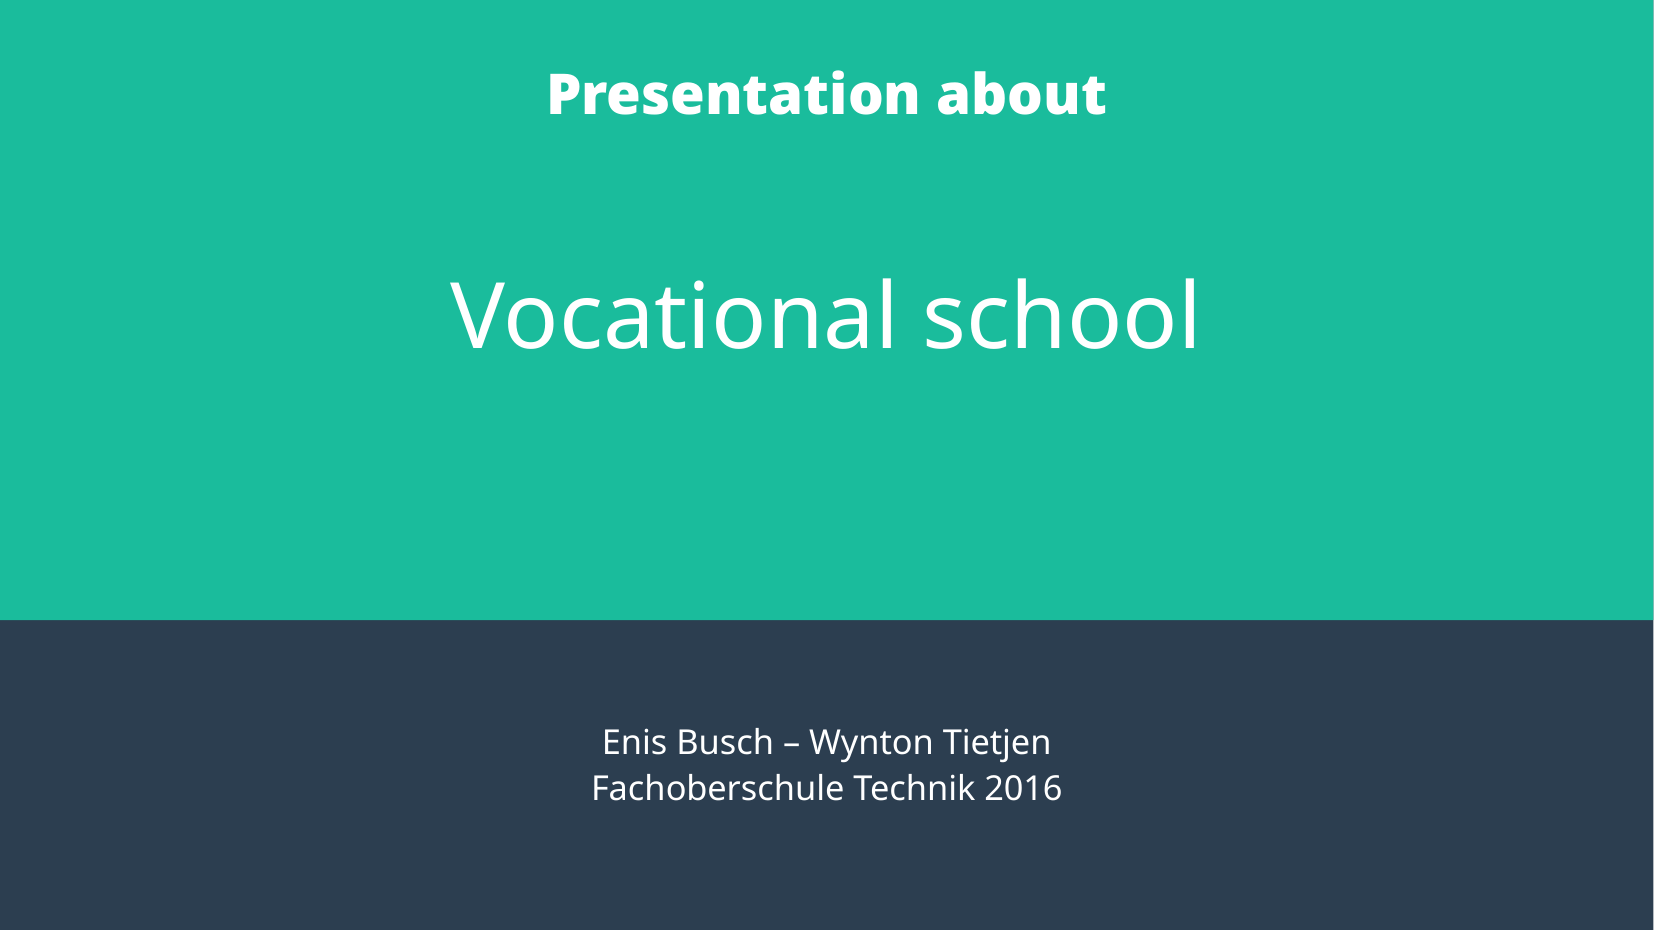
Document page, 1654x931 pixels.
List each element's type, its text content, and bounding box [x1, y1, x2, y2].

subtitle Enis Busch – Wynton Tietjen Fachoberschule Technik 2016 [59, 642, 1595, 886]
title Presentation about [59, 14, 1595, 133]
text_box Vocational school [0, 243, 1654, 421]
